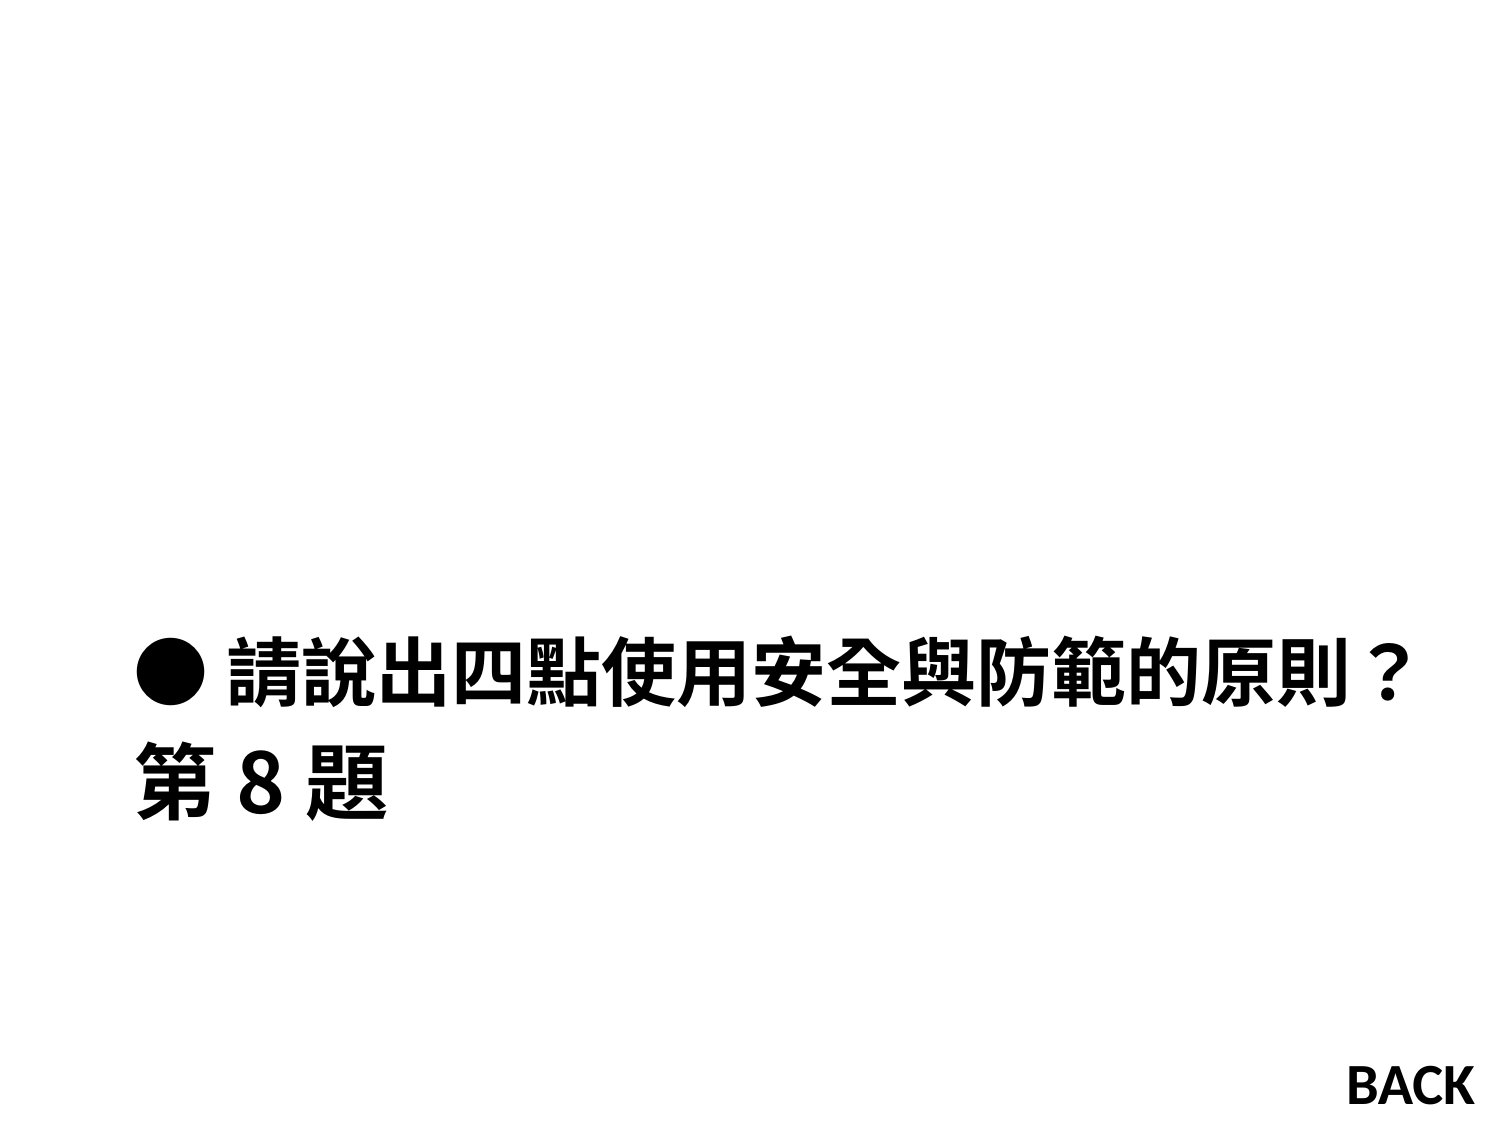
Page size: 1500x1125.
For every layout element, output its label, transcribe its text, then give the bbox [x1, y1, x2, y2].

list ●請說出四點使用安全與防範的原則？ [118, 476, 1394, 723]
text_box BACK [1331, 1039, 1497, 1124]
title 第8題 [118, 723, 1394, 947]
